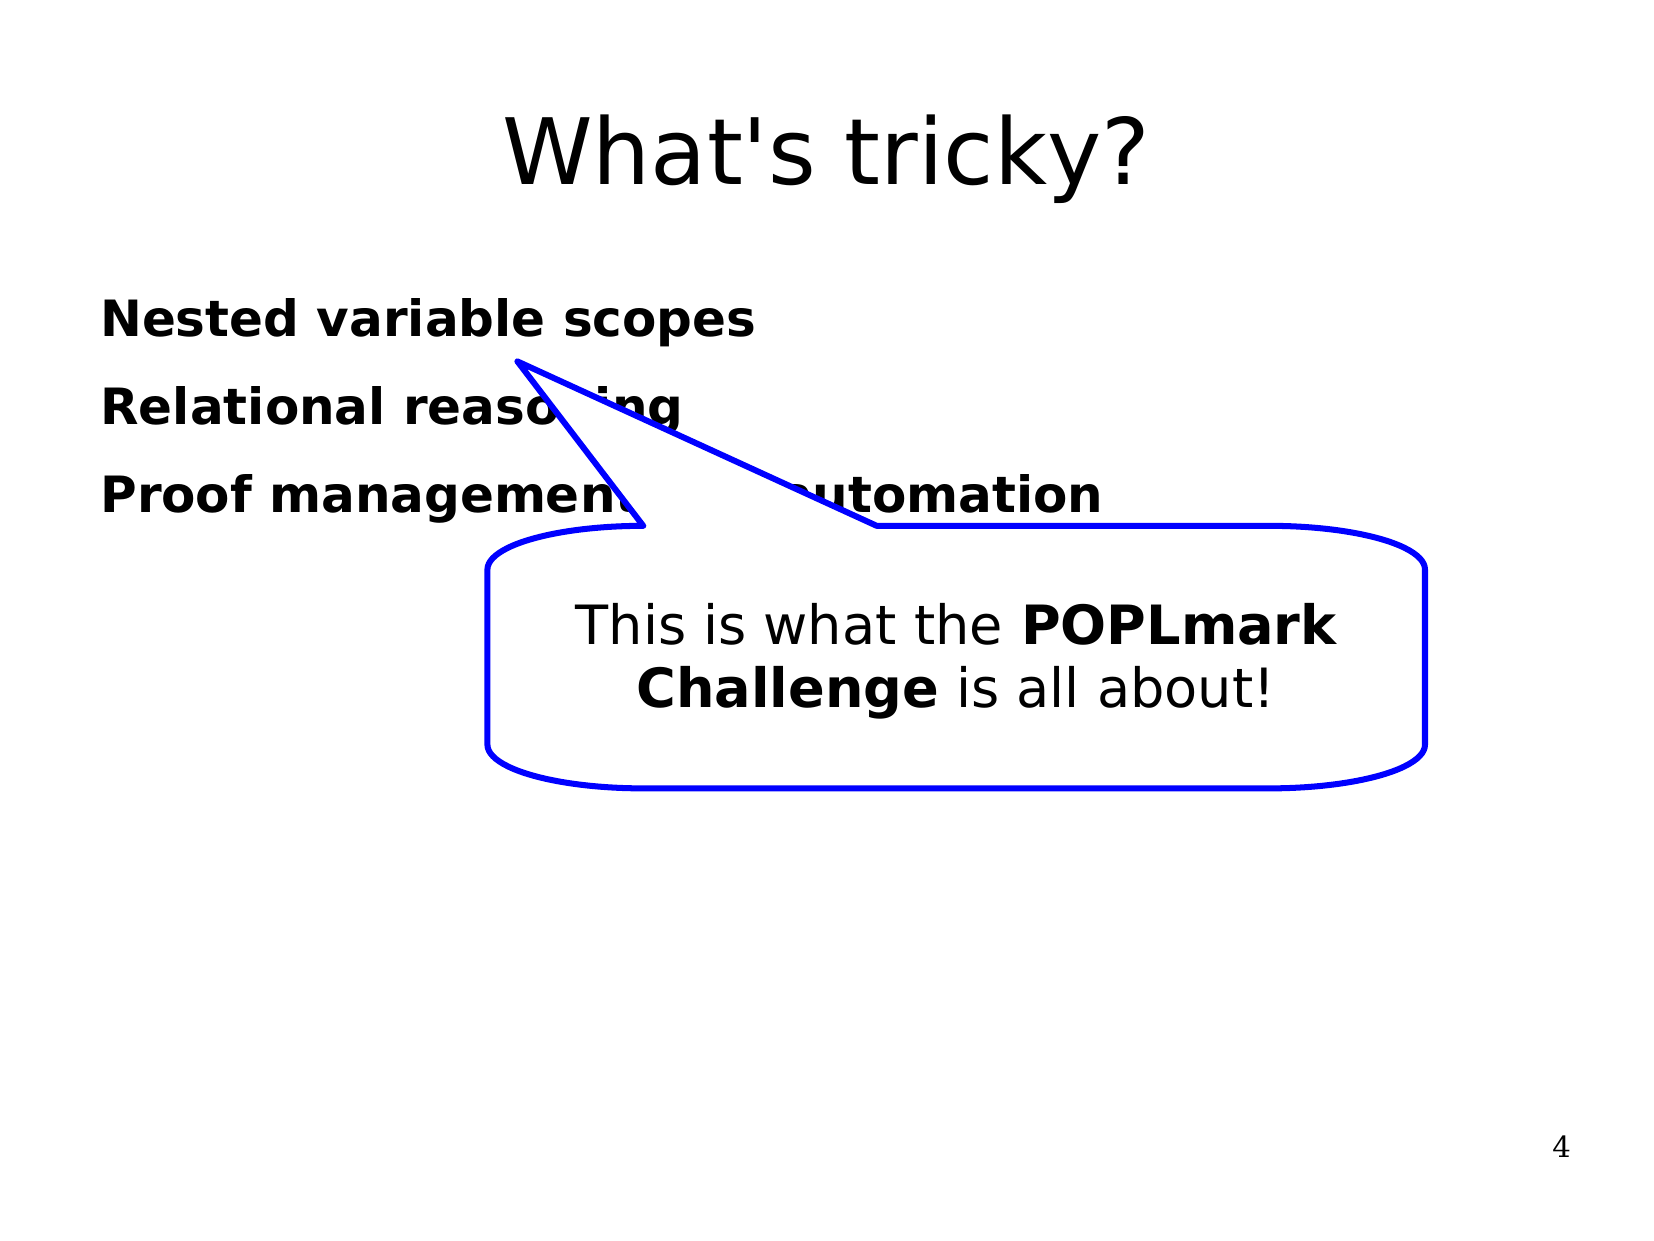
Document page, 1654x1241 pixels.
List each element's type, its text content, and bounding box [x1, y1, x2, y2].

text_box This is what the POPLmark Challenge is all about! [487, 361, 1426, 789]
list Nested variable scopes Relational reasoning Proof management and automation [82, 290, 1571, 1094]
title What's tricky? [82, 49, 1571, 257]
